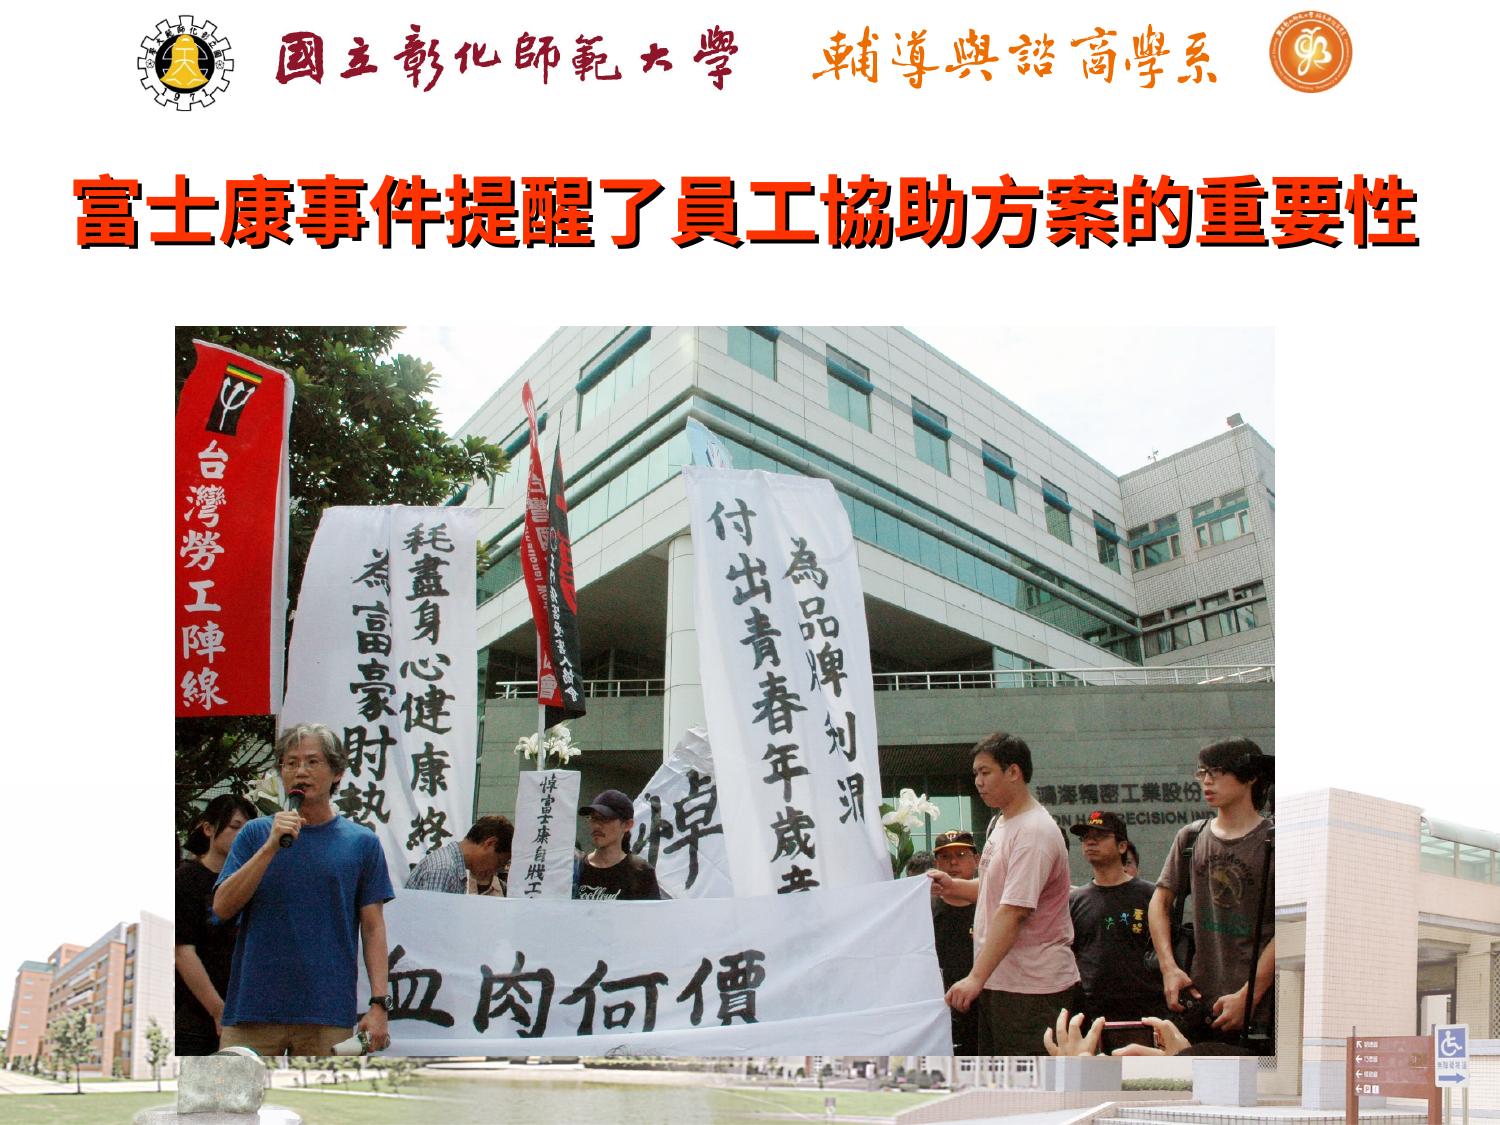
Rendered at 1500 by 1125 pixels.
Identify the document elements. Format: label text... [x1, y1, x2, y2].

picture [175, 326, 1275, 1056]
title 富士康事件提醒了員工協助方案的重要性 [53, 125, 1436, 291]
